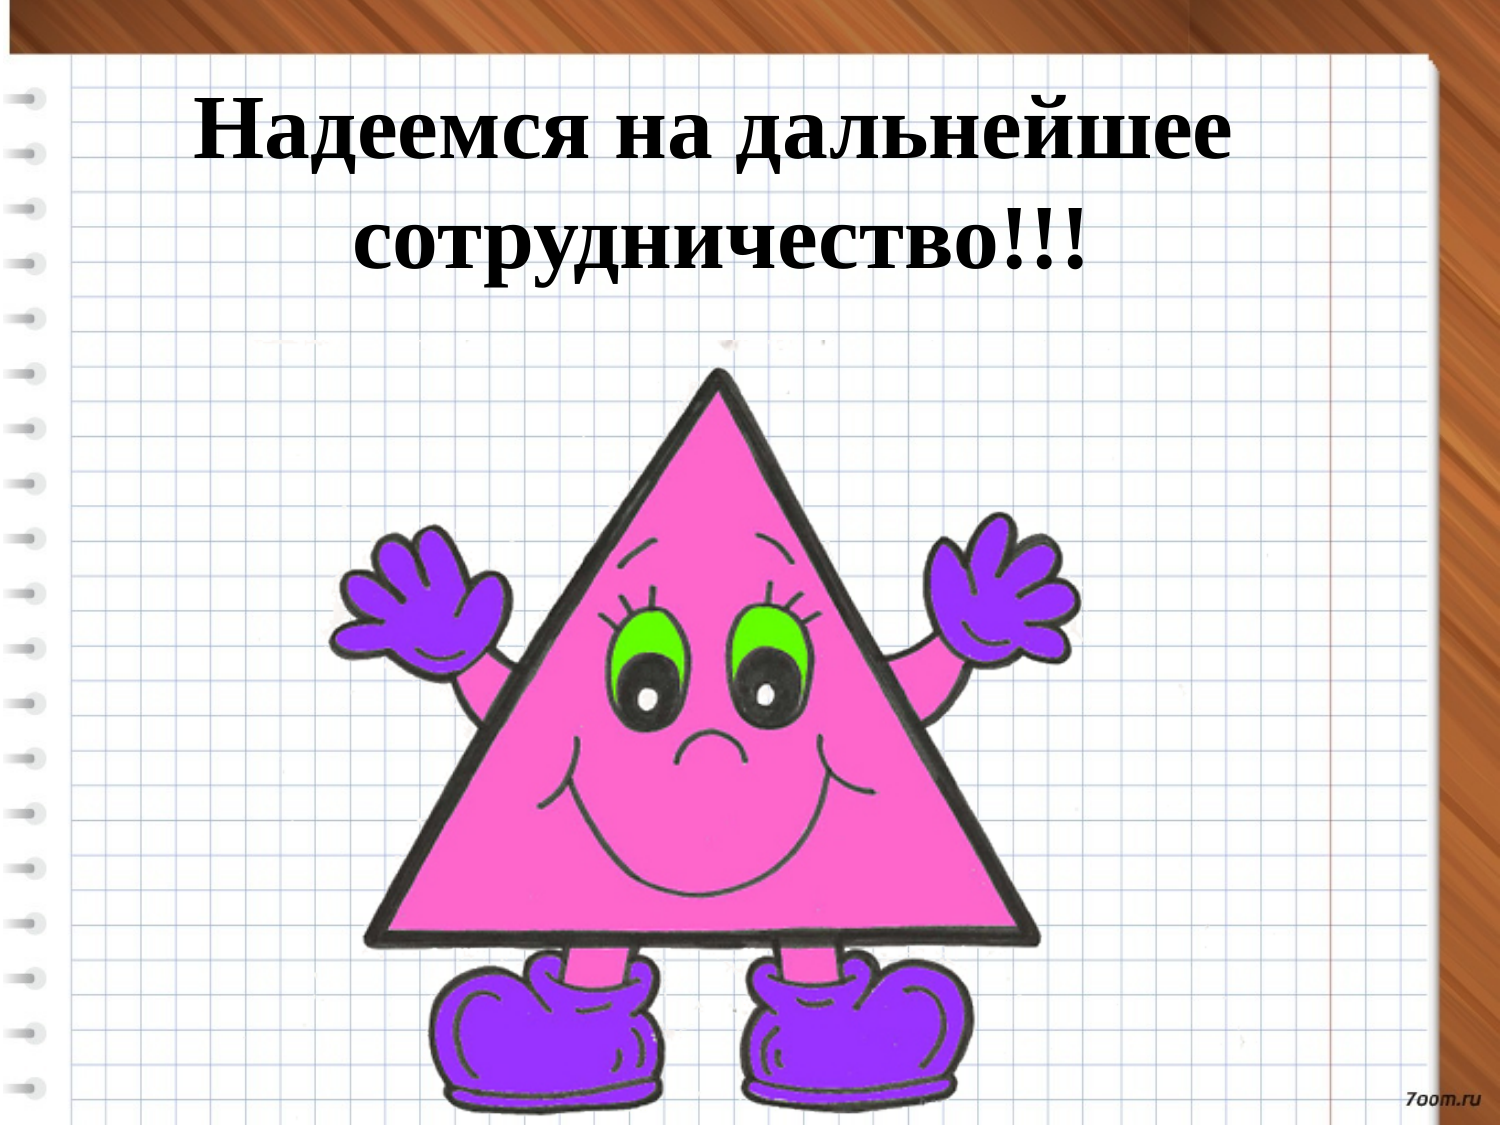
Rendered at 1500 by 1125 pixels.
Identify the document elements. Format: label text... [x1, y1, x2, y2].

title Надеемся на дальнейшее сотрудничество!!! [82, 59, 1347, 355]
picture [3, 0, 1500, 1125]
